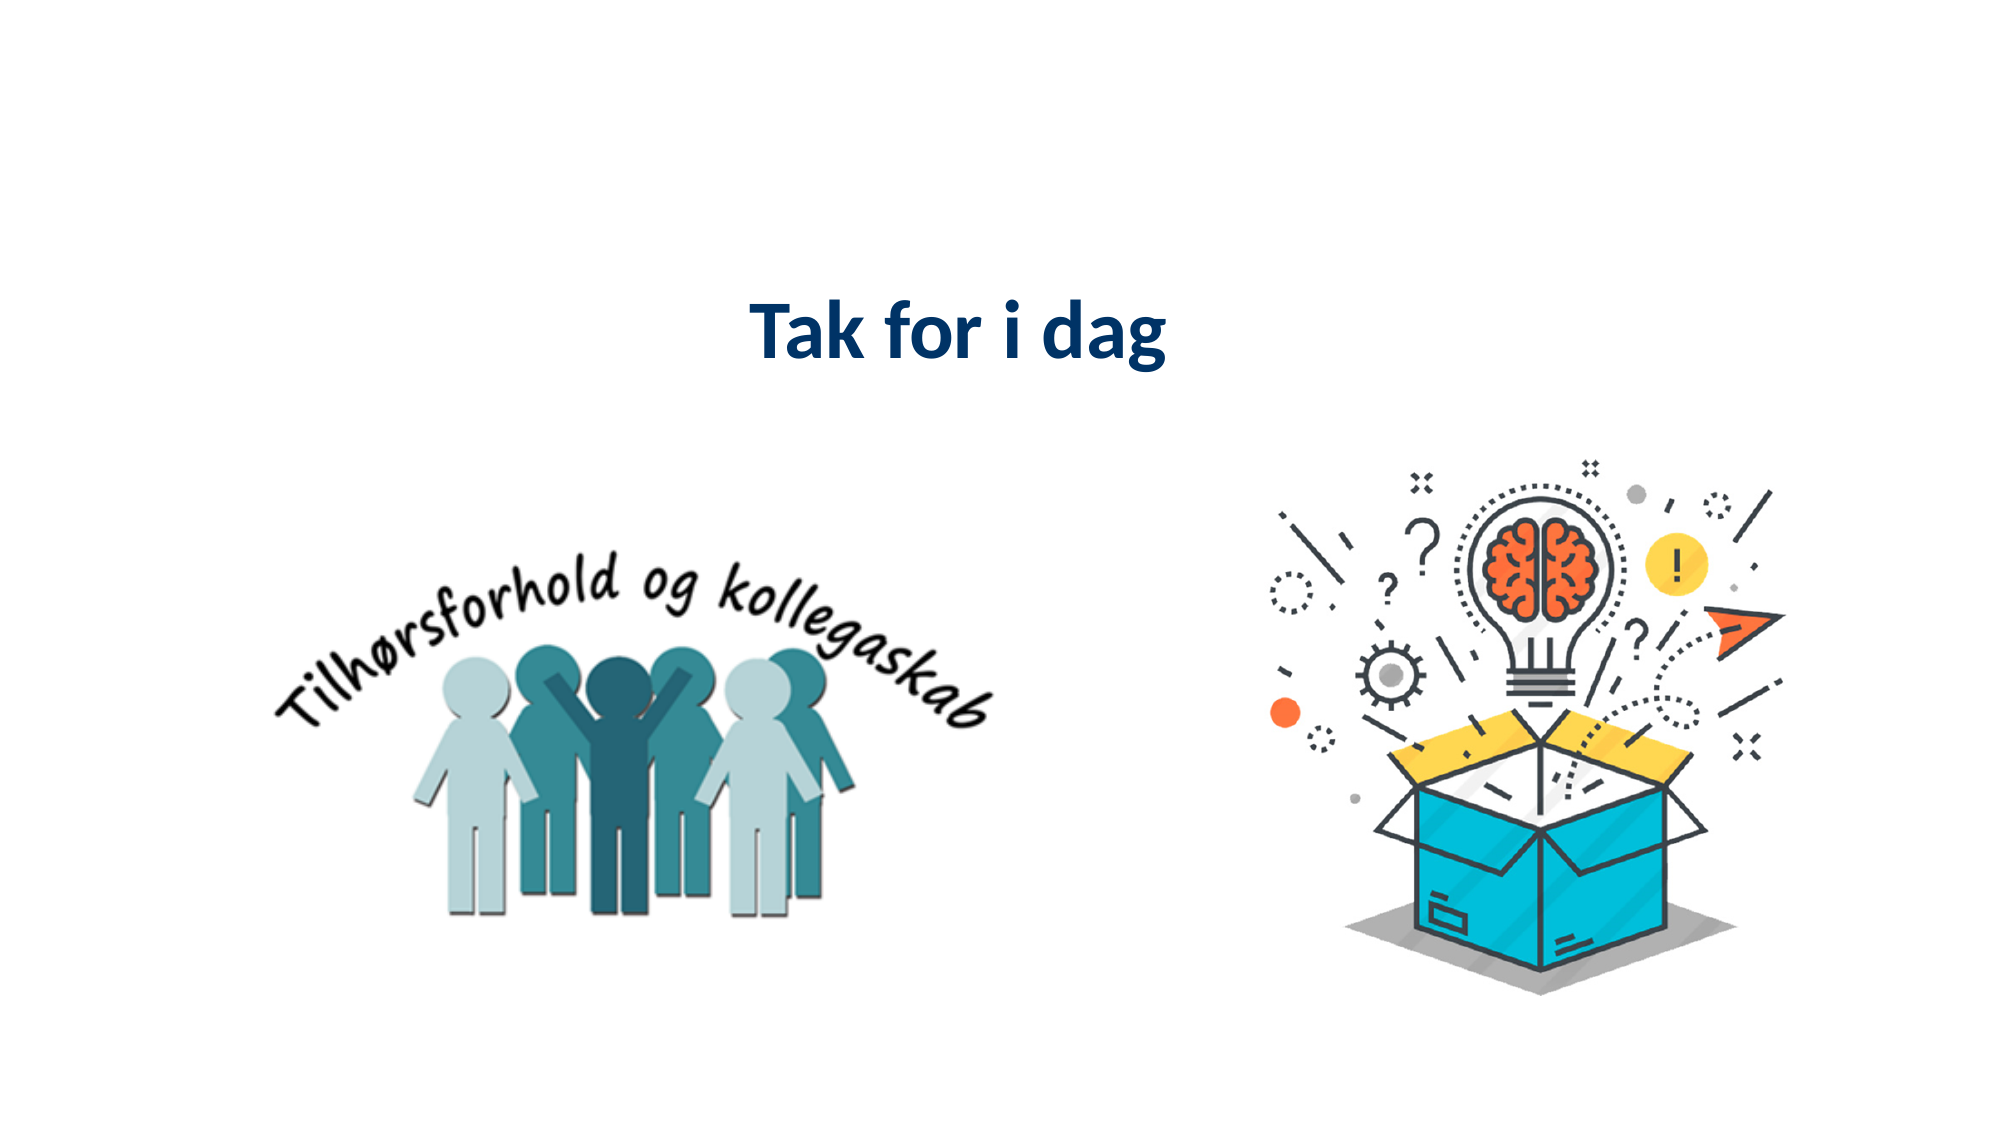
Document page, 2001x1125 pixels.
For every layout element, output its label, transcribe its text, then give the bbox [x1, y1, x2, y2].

list Tak for i dag [283, 279, 1634, 444]
picture [243, 536, 1007, 932]
picture [1223, 459, 1846, 996]
